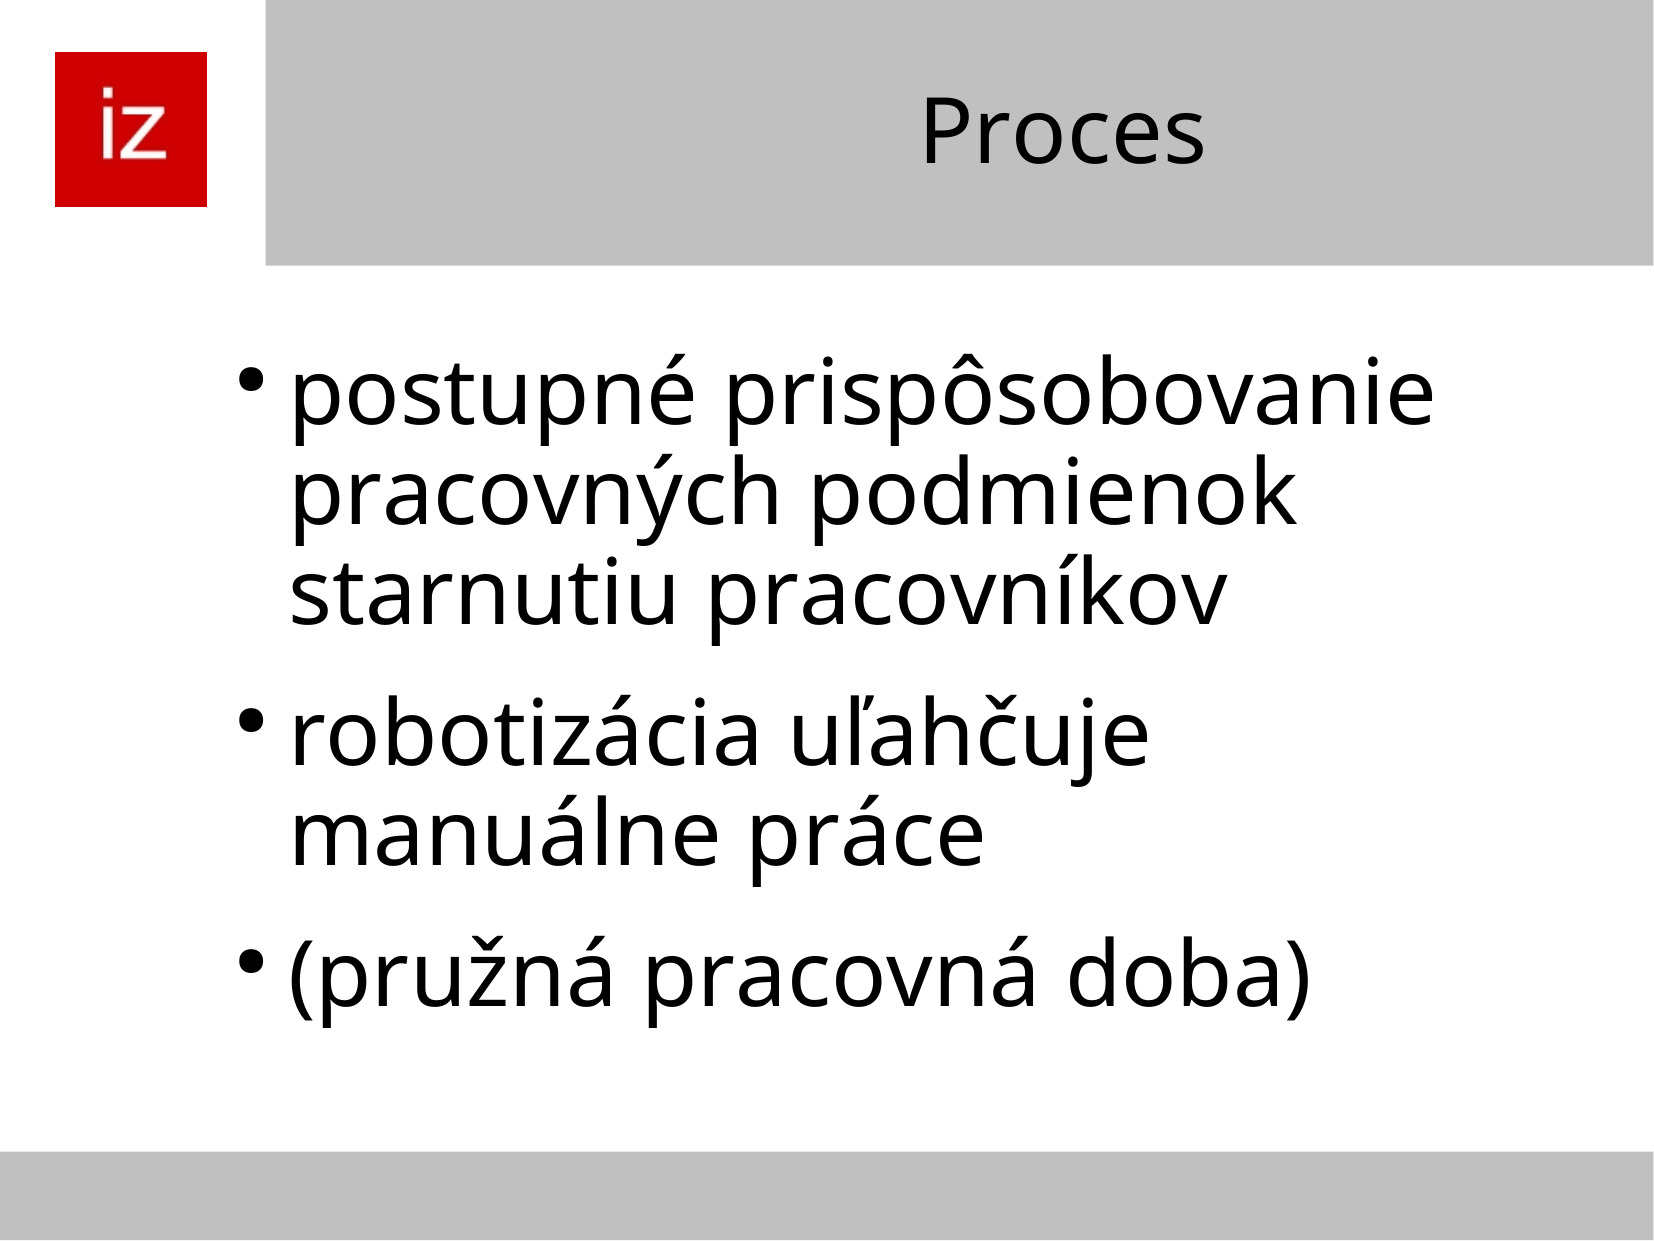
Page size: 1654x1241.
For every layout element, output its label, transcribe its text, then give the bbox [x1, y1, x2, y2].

picture [55, 52, 207, 207]
list postupné prispôsobovanie pracovných podmienok starnutiu pracovníkov robotizácia uľahčuje manuálne práce (pružná pracovná doba) [121, 344, 1533, 1126]
title Proces [561, 29, 1565, 237]
